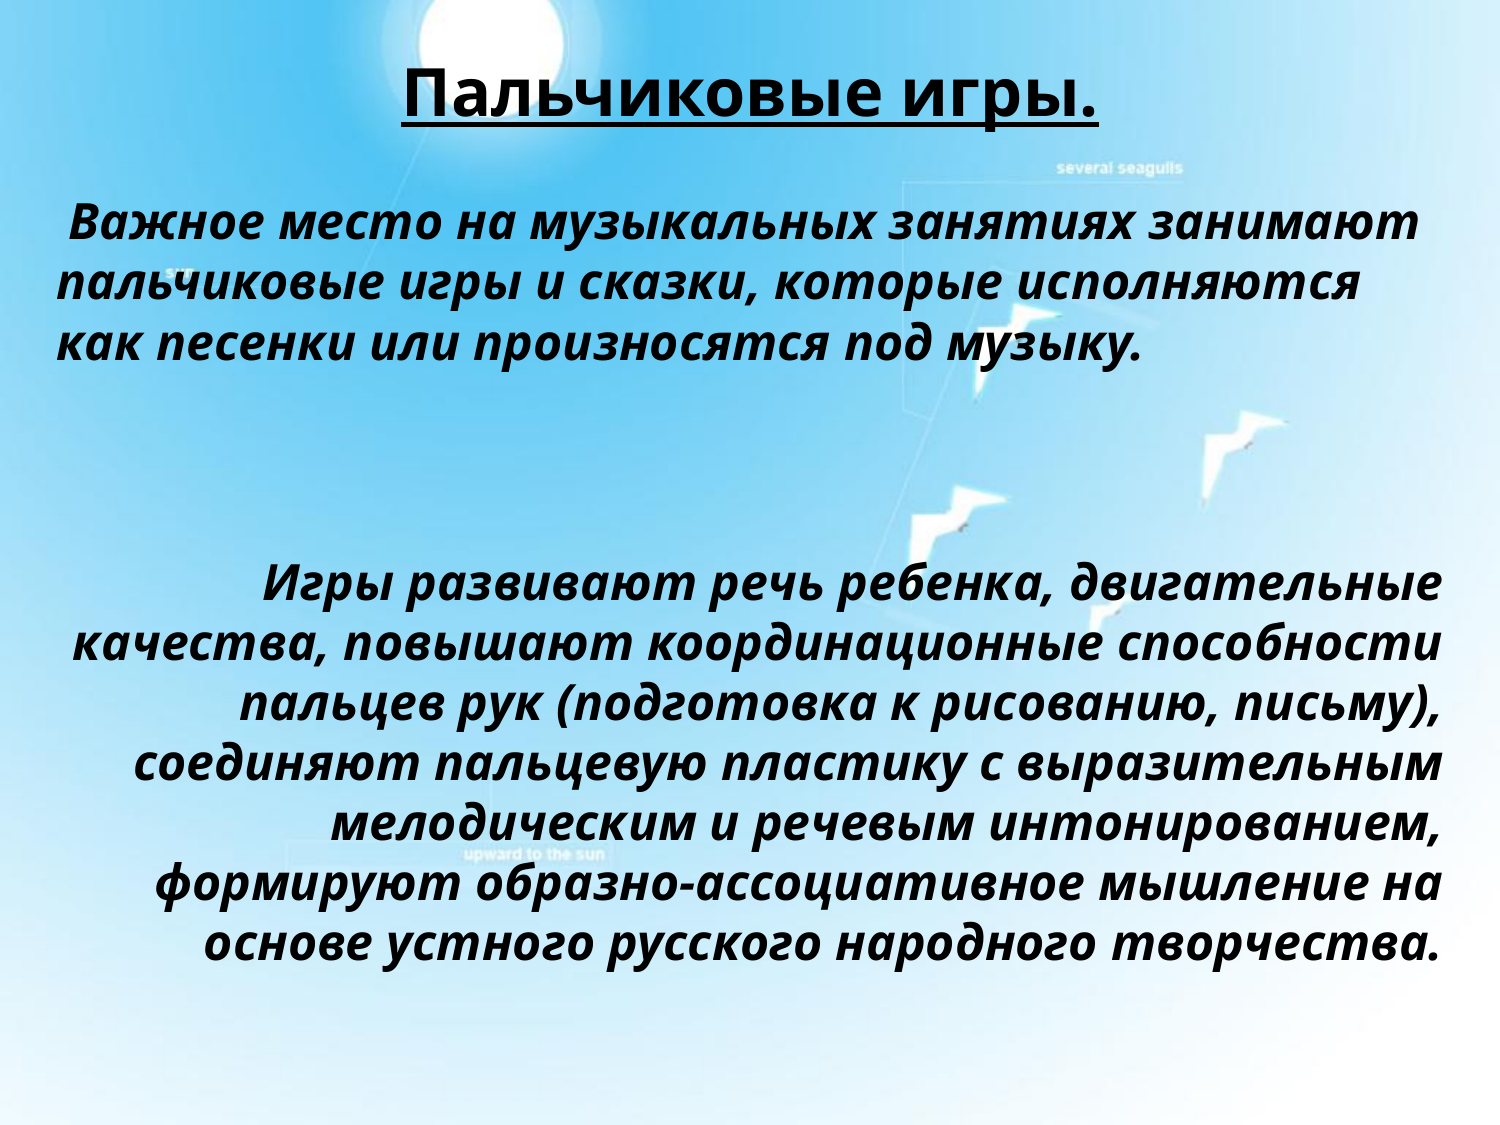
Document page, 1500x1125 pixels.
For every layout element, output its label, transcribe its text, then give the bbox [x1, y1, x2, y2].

text_box Пальчиковые игры. Важное место на музыкальных занятиях занимают пальчиковые игры и сказки, которые исполняются как песенки или произносятся под музыку. Игры развивают речь ребенка, двигательные качества, повышают координационные способности пальцев рук (подготовка к рисованию, письму), соединяют пальцевую пластику с выразительным мелодическим и речевым интонированием, формируют образно-ассоциативное мышление на основе устного русского народного творчества. [41, 42, 1459, 978]
picture [0, 0, 1500, 1125]
